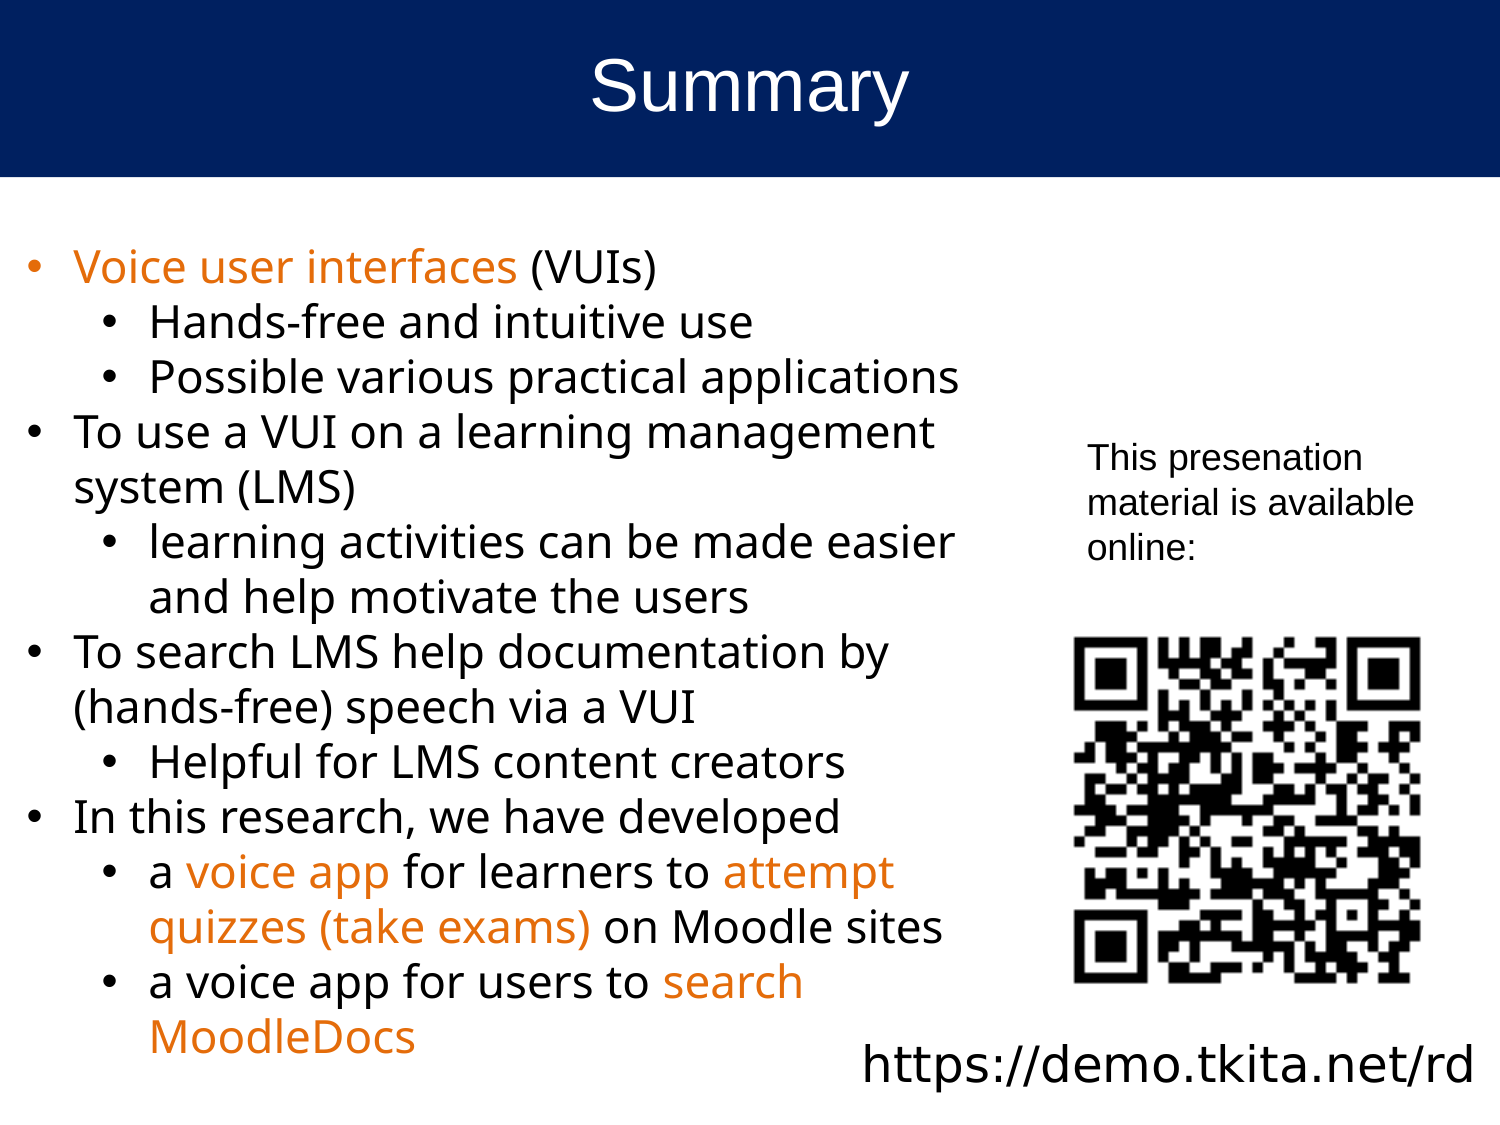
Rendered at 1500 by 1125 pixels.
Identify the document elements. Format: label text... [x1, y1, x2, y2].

text_box This presenation material is available online: [1072, 425, 1483, 576]
text_box Voice user interfaces (VUIs) Hands-free and intuitive use Possible various practical applications To use a VUI on a learning management system (LMS) learning activities can be made easier and help motivate the users To search LMS help documentation by (hands-free) speech via a VUI Helpful for LMS content creators In this research, we have developed a voice app for learners to attempt quizzes (take exams) on Moodle sites a voice app for users to search MoodleDocs [11, 230, 1054, 1071]
text_box https://demo.tkita.net/rd [846, 1024, 1500, 1100]
text_box Summary [0, 0, 1500, 178]
picture [1033, 596, 1463, 1024]
